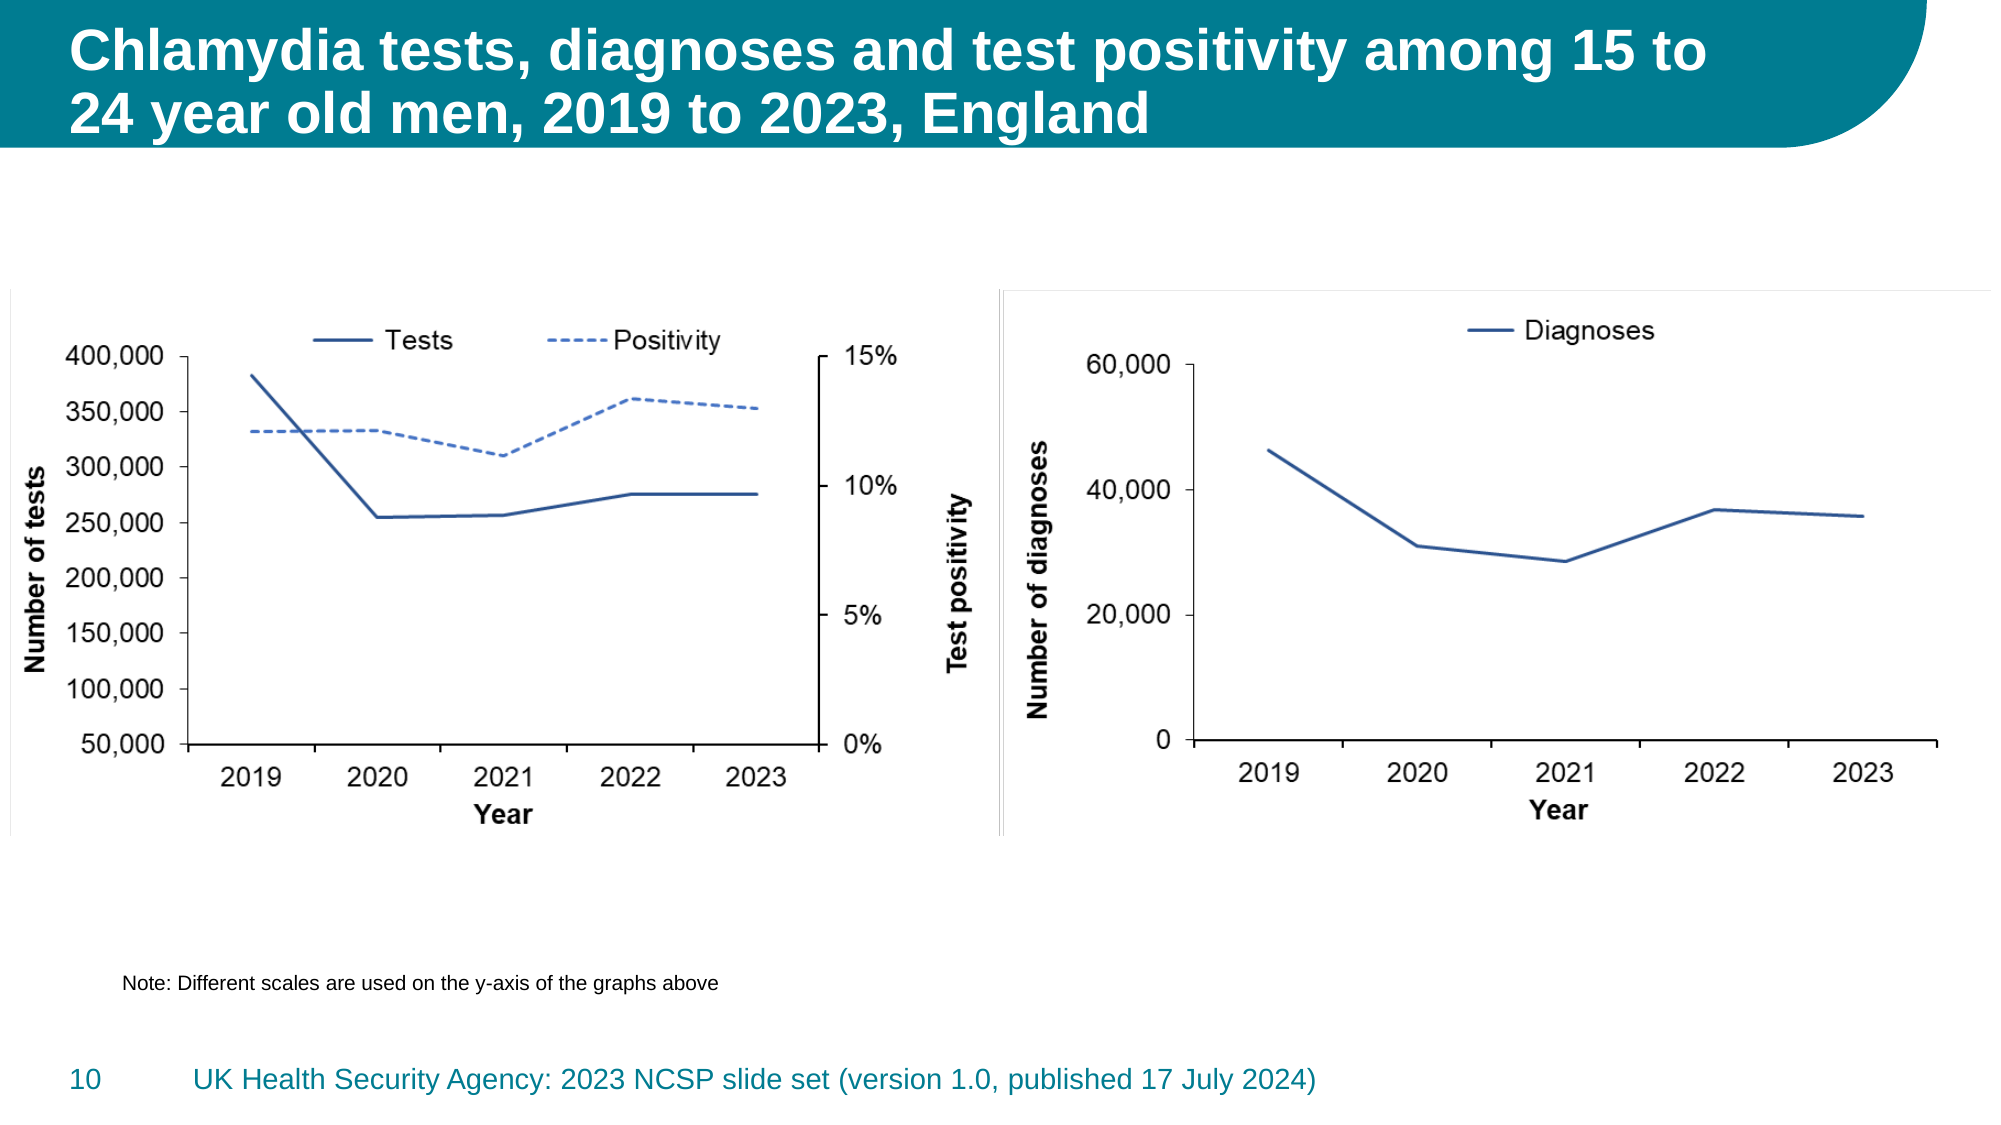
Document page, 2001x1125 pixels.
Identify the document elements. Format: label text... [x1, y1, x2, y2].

text_box Note: Different scales are used on the y-axis of the graphs above [103, 961, 742, 1026]
text_box [54, 1053, 152, 1112]
title Chlamydia tests, diagnoses and test positivity among 15 to 24 year old men, 2019 to 2023, England [54, 12, 1780, 133]
picture [9, 289, 1991, 836]
text_box UK Health Security Agency: 2023 NCSP slide set (version 1.0, published 17 July 2024) [177, 1053, 1820, 1113]
